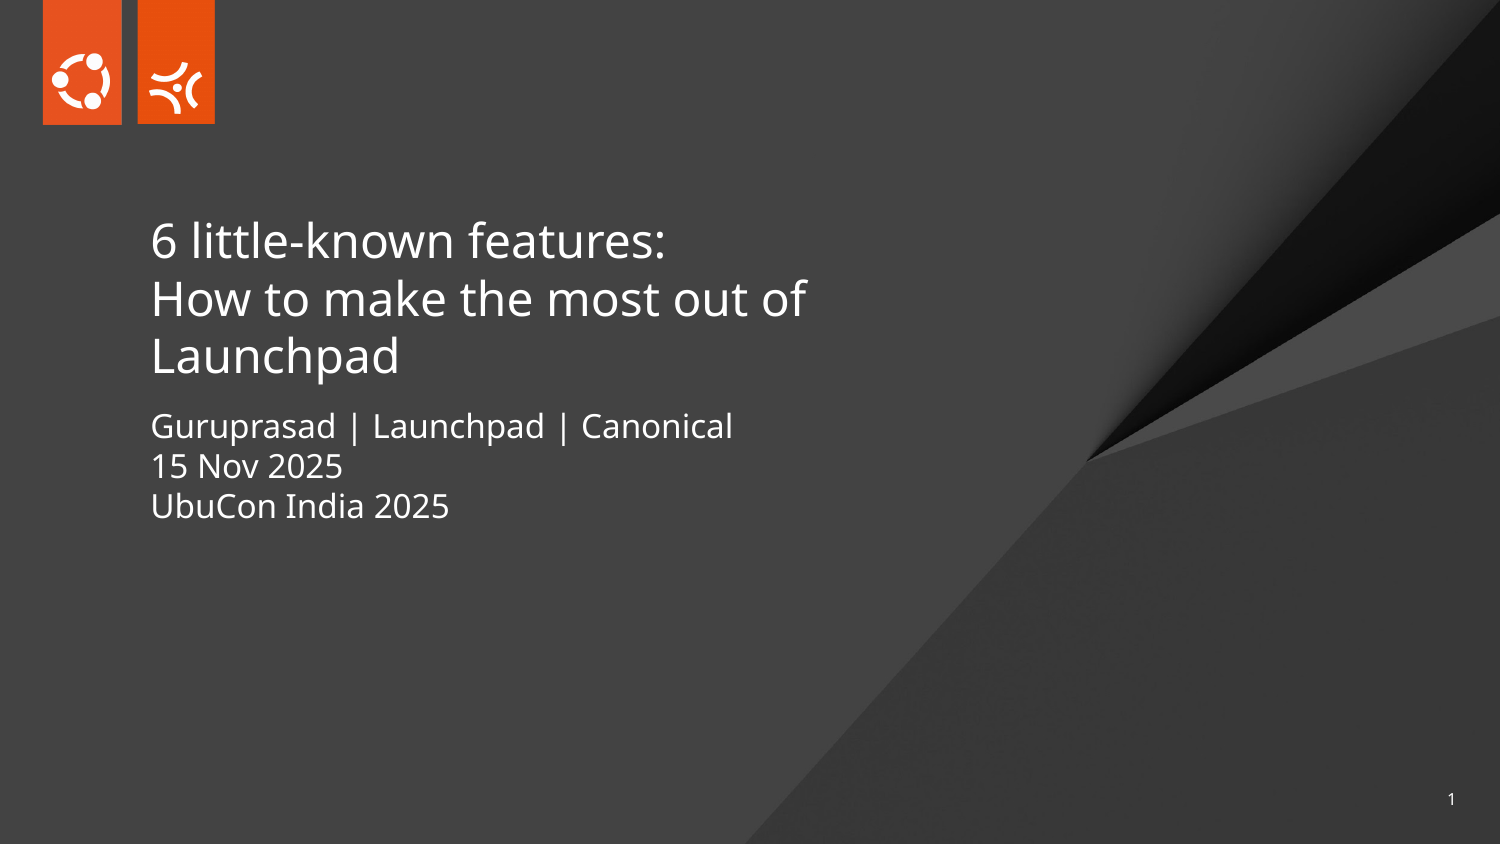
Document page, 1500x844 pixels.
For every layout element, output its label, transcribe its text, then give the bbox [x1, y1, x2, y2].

slide_number <number> [1381, 773, 1472, 839]
subtitle Guruprasad | Launchpad | Canonical 15 Nov 2025 UbuCon India 2025 [150, 405, 1008, 540]
picture [0, 0, 1500, 844]
title 6 little-known features: How to make the most out of Launchpad [150, 300, 1049, 383]
